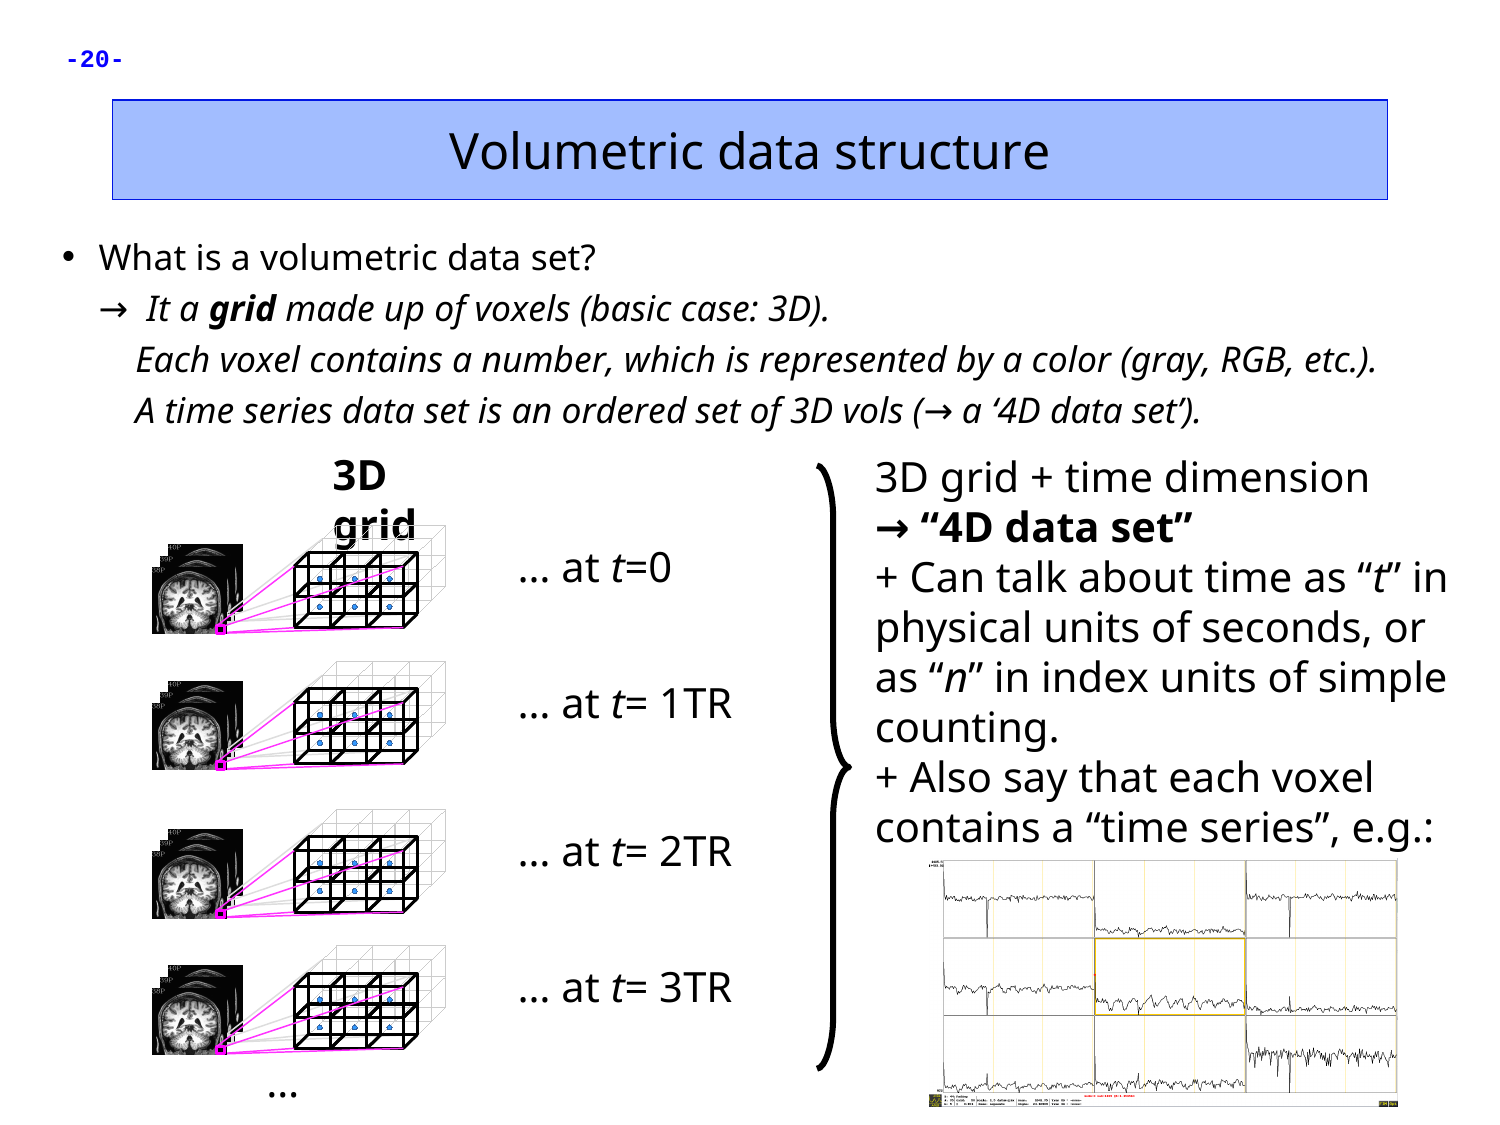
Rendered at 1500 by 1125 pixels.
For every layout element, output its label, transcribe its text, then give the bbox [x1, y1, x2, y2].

picture [230, 887, 243, 898]
text_box [386, 604, 393, 610]
text_box [386, 888, 393, 894]
text_box [386, 740, 393, 746]
text_box [386, 1024, 393, 1030]
picture [152, 681, 243, 770]
picture [229, 739, 243, 750]
text_box … [251, 1048, 504, 1114]
text_box What is a volumetric data set? → It a grid made up of voxels (basic case: 3D). Each voxel contains a number, which is represented by a color (gray, RGB, etc.). A time series data set is an ordered set of 3D vols (→ a ‘4D data set’). [46, 226, 1489, 376]
picture [229, 603, 243, 614]
picture [152, 829, 243, 919]
picture [222, 753, 231, 760]
picture [152, 544, 243, 634]
text_box [317, 996, 323, 1003]
picture [221, 901, 231, 909]
text_box [387, 996, 393, 1003]
picture [222, 1038, 231, 1045]
text_box … at t=0 [502, 533, 700, 599]
text_box Volumetric data structure [112, 99, 1388, 200]
text_box 3D grid [318, 441, 497, 507]
picture [152, 965, 243, 1055]
picture [222, 617, 231, 624]
text_box … at t= 3TR [503, 953, 755, 1019]
text_box … at t= 1TR [503, 669, 755, 735]
text_box [386, 576, 393, 582]
picture [929, 858, 1398, 1107]
picture [230, 1024, 243, 1034]
text_box 3D grid + time dimension → “4D data set” + Can talk about time as “t” in physical units of seconds, or as “n” in index units of simple counting. + Also say that each voxel contains a “time series”, e.g.: [860, 443, 1468, 859]
text_box … at t= 2TR [503, 817, 755, 883]
